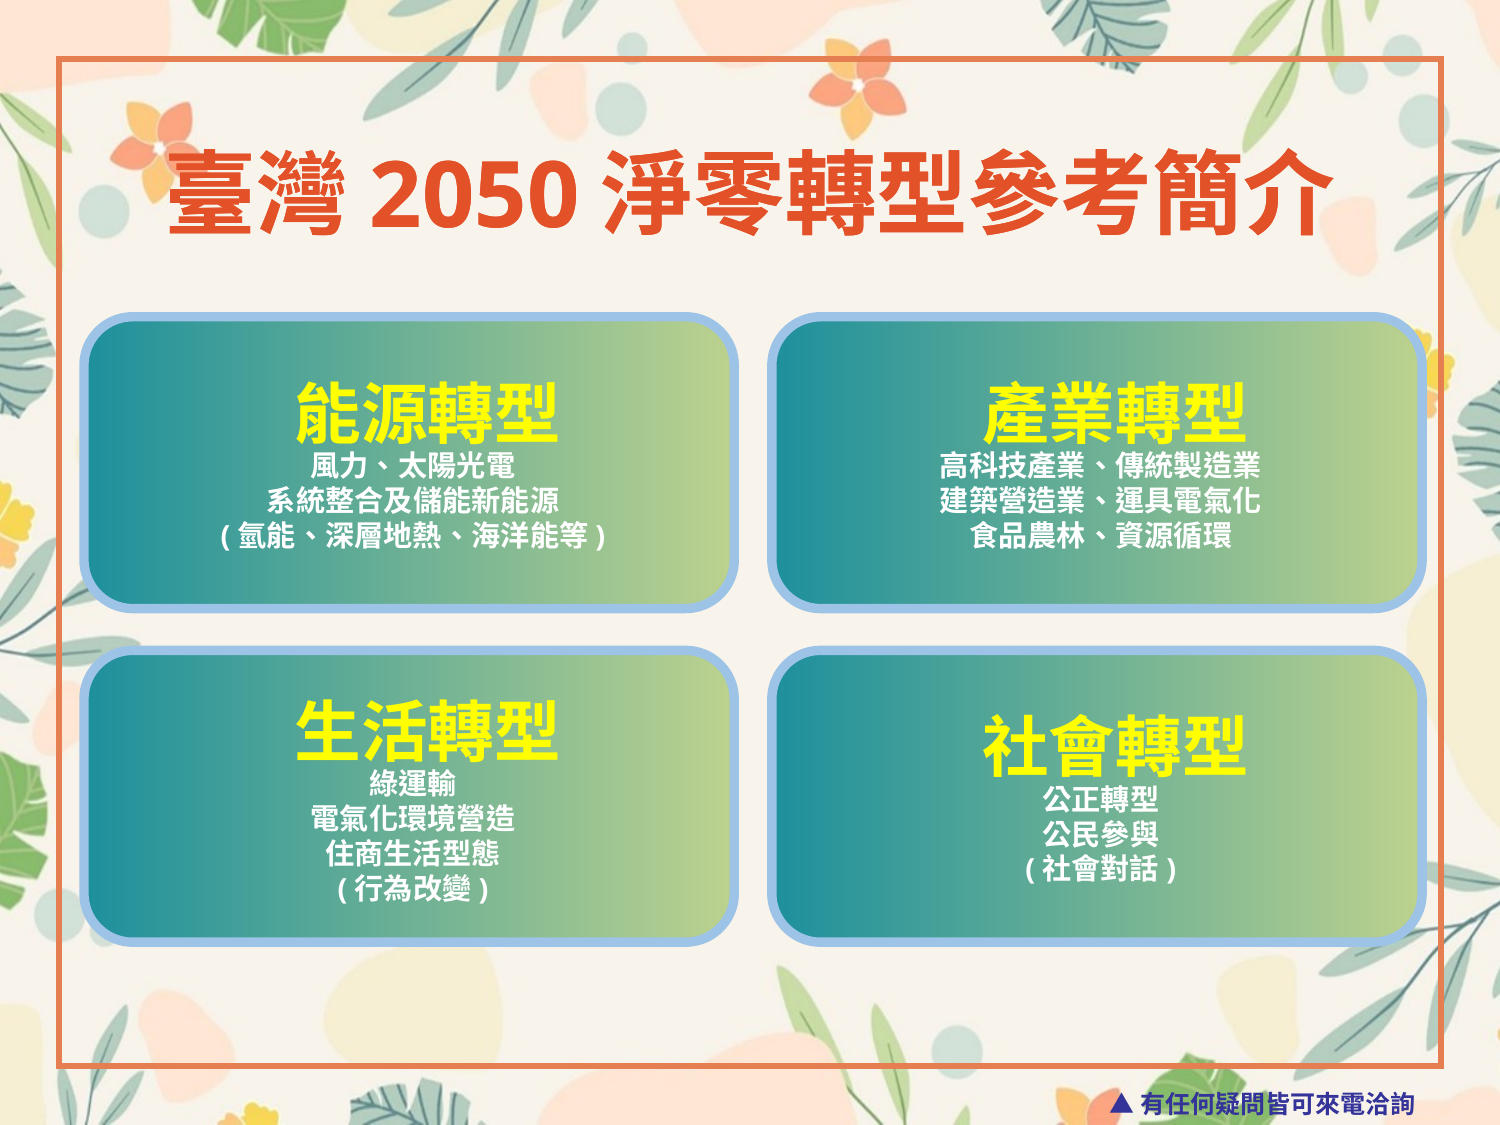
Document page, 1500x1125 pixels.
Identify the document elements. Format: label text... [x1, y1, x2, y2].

text_box 產業轉型 [960, 364, 1271, 459]
text_box [83, 650, 735, 943]
picture [0, 0, 1500, 128]
picture [62, 253, 1438, 1063]
text_box 綠運輸 電氣化環境營造 住商生活型態 (行為改變) [92, 758, 734, 913]
picture [0, 253, 1500, 1125]
text_box ▲有任何疑問皆可來電洽詢#1442 [1094, 1081, 1500, 1125]
text_box [771, 650, 1423, 943]
text_box [83, 316, 735, 609]
text_box 生活轉型 [272, 682, 583, 777]
text_box 風力、太陽光電 系統整合及儲能新能源 (氫能、深層地熱、海洋能等) [92, 440, 734, 560]
text_box 能源轉型 [272, 364, 583, 459]
text_box 高科技產業、傳統製造業 建築營造業、運具電氣化 食品農林、資源循環 [780, 440, 1422, 560]
text_box 公正轉型 公民參與 (社會對話) [780, 773, 1422, 893]
text_box 社會轉型 [960, 698, 1271, 793]
picture [62, 62, 1438, 128]
text_box [771, 316, 1423, 609]
text_box 臺灣2050淨零轉型參考簡介 [0, 128, 1500, 253]
